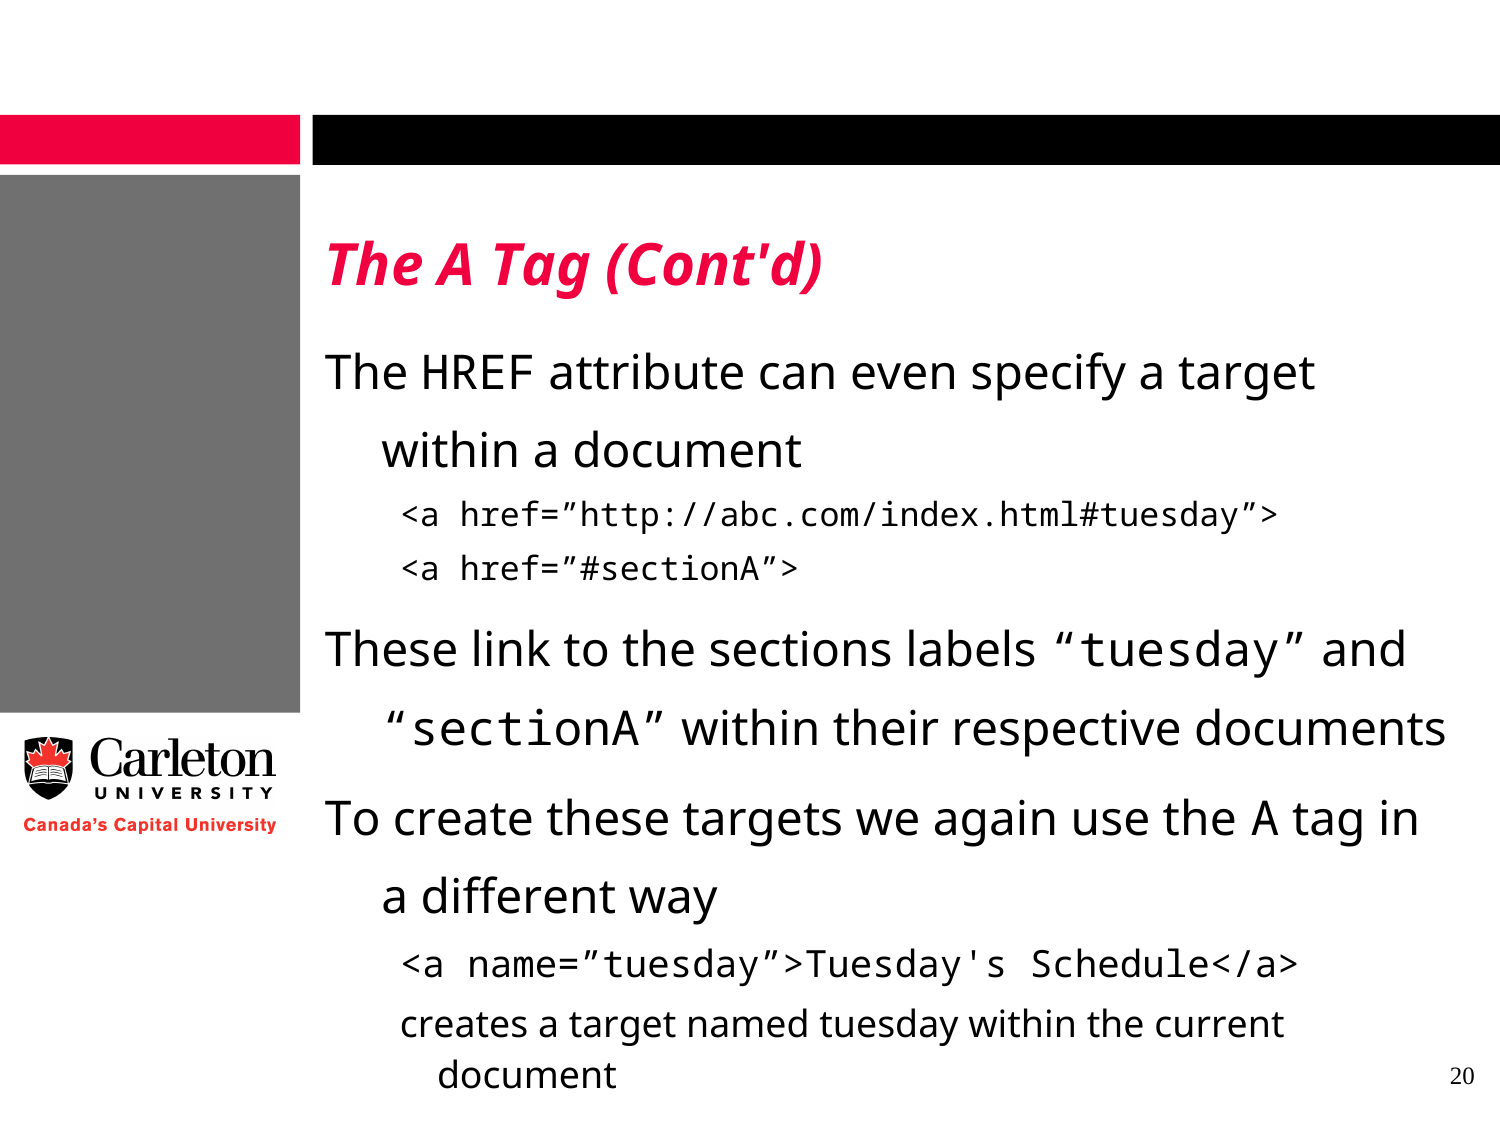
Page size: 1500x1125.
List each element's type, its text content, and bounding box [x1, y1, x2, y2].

title The A Tag (Cont'd) [324, 194, 1450, 324]
list The HREF attribute can even specify a target within a document <a href=”http://abc.com/index.html#tuesday”> <a href=”#sectionA”> These link to the sections labels “tuesday” and “sectionA” within their respective documents To create these targets we again use the A tag in a different way <a name=”tuesday”>Tuesday's Schedule</a> creates a target named tuesday within the current document [324, 324, 1450, 1036]
picture [24, 737, 276, 834]
